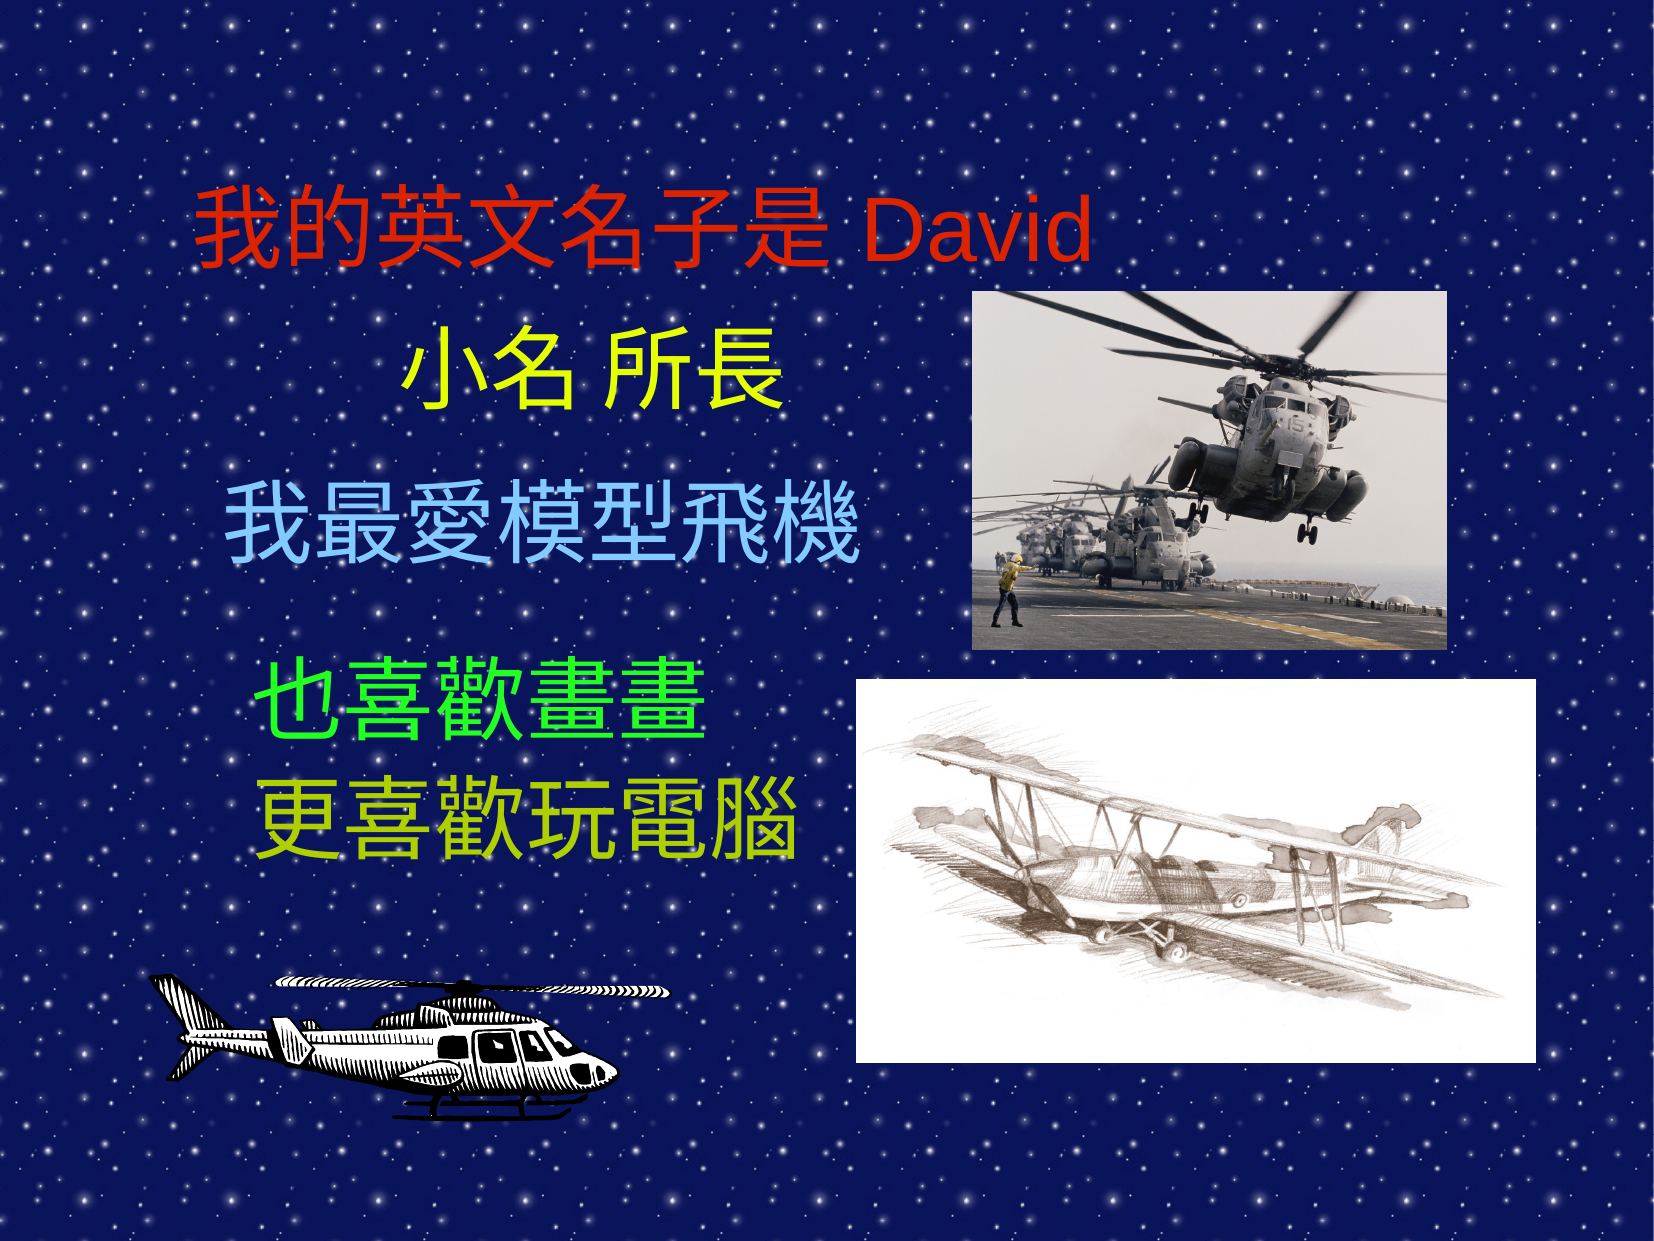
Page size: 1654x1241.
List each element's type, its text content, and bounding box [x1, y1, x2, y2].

text_box 也喜歡畫畫 [236, 620, 1123, 738]
picture [0, 0, 1654, 1241]
text_box 我的英文名子是David [177, 147, 1359, 273]
text_box 我最愛模型飛機 [206, 442, 972, 591]
text_box 更喜歡玩電腦 [236, 738, 856, 864]
text_box 小名 所長 [383, 288, 1270, 414]
